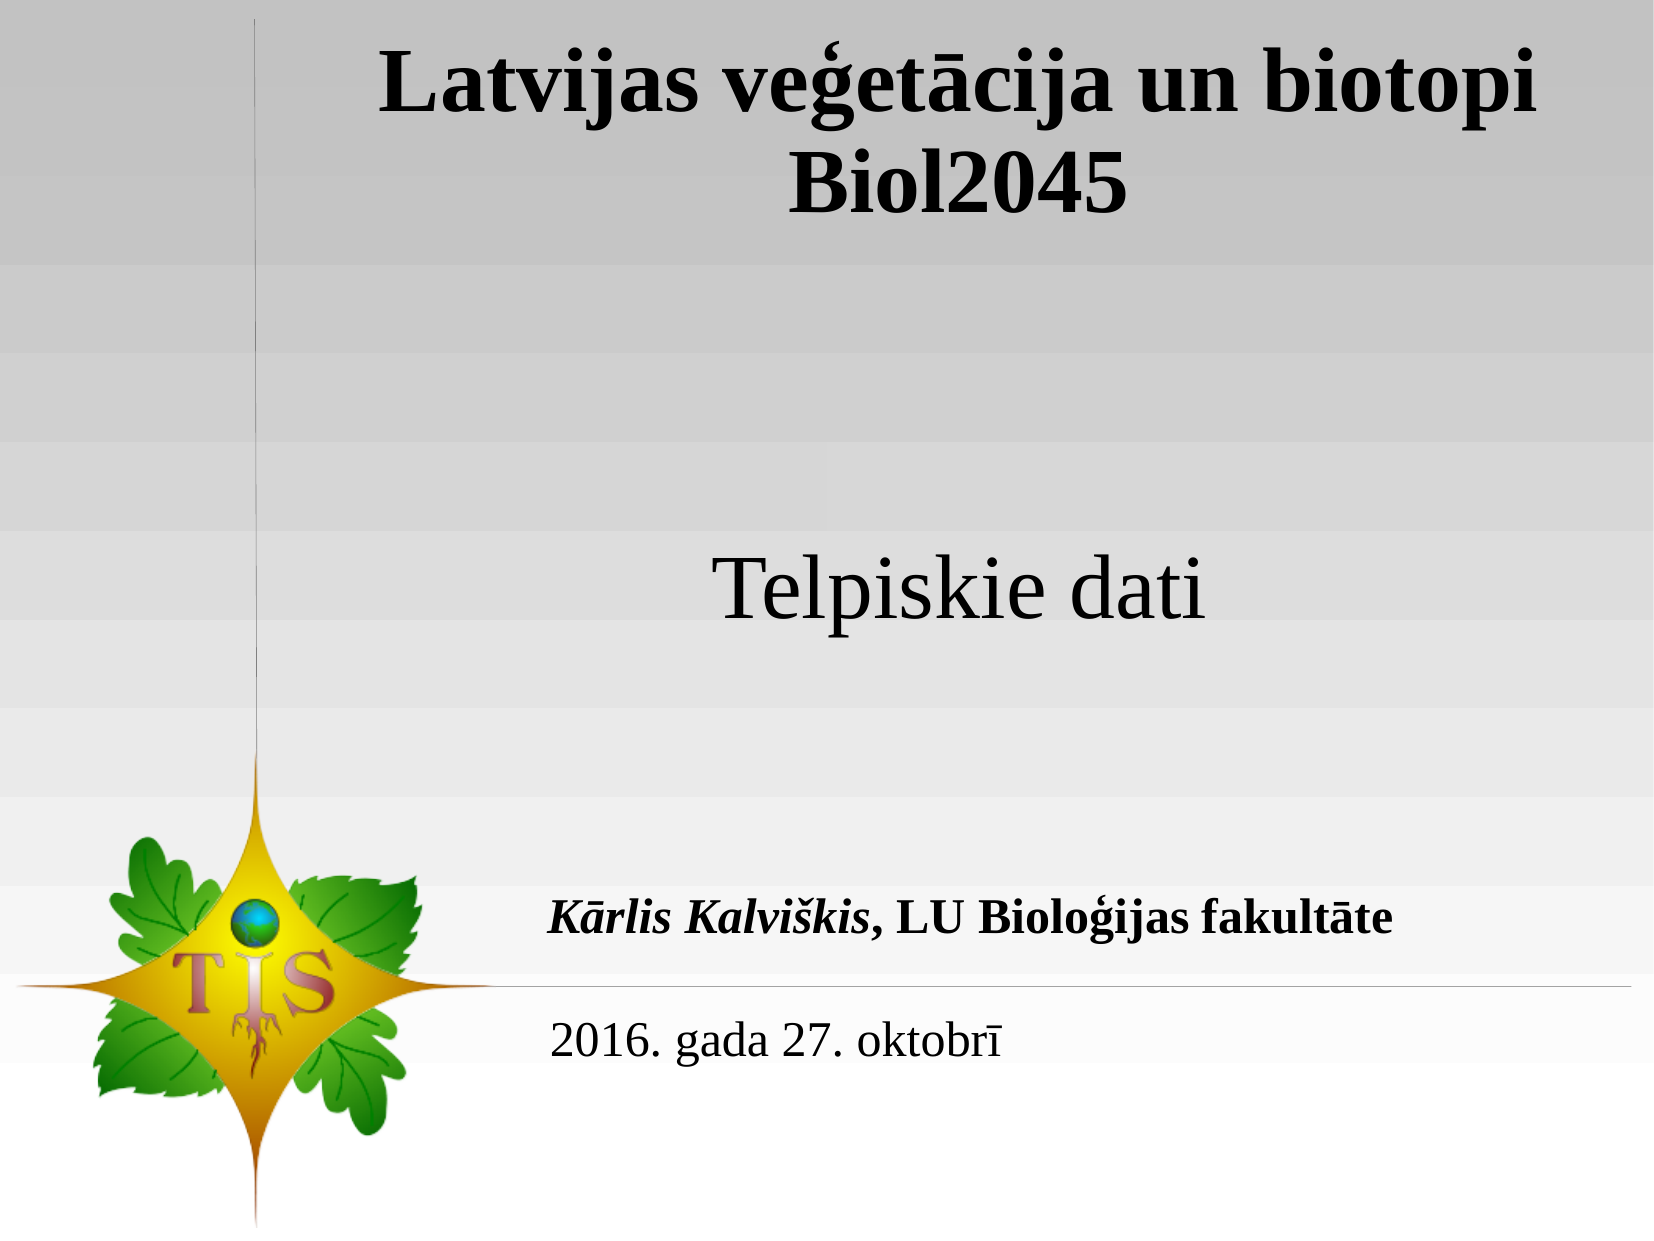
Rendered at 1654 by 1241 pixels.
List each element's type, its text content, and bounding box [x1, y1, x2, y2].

title Telpiskie dati [295, 314, 1625, 861]
list 2016. gada 27. oktobrī [478, 1011, 1654, 1241]
picture [0, 0, 1654, 1241]
